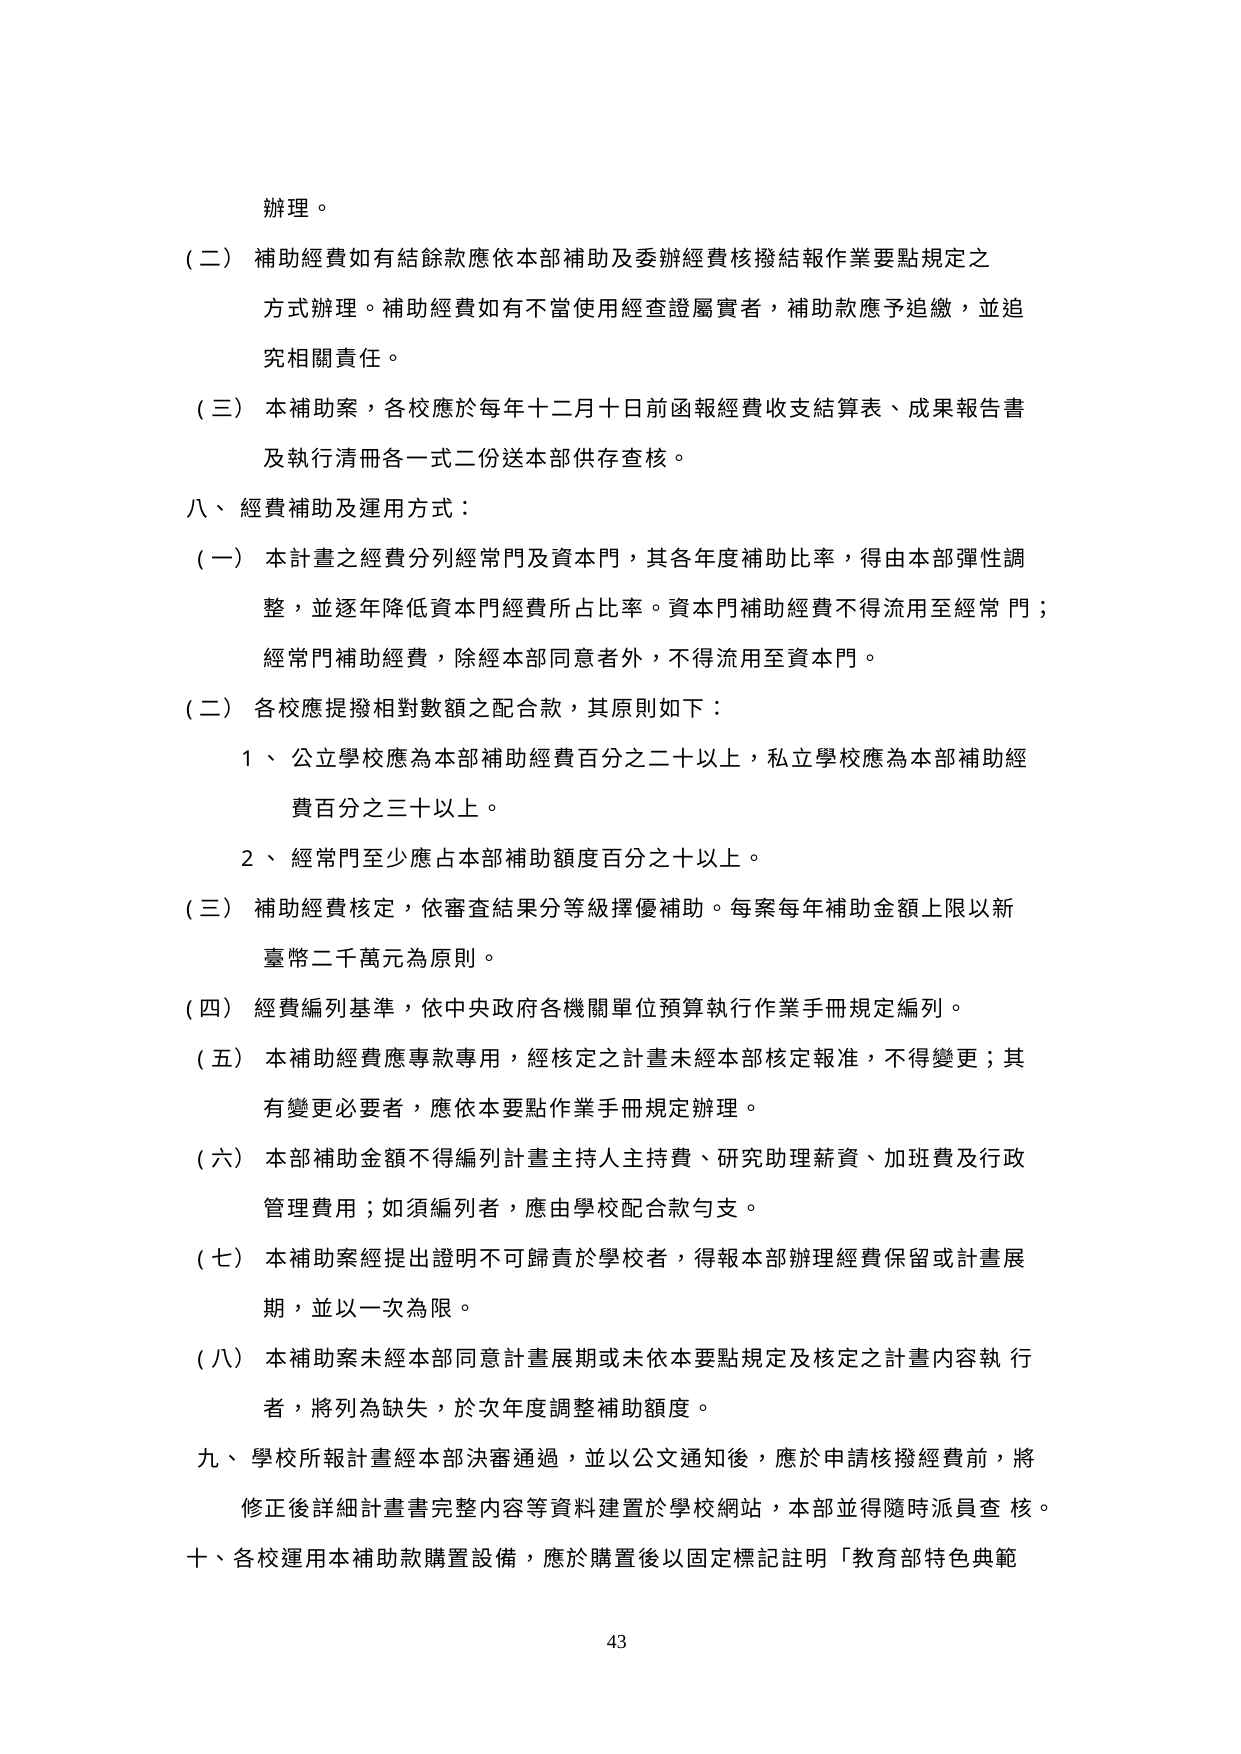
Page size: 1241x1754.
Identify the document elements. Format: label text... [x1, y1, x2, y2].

text_box 辦理。 (二） 補助經費如有結餘款應依本部補助及委辦經費核撥結報作業要點規定之 方式辦理。補助經費如有不當使用經查證屬實者，補助款應予追繳，並追 究相關責任。 (三） 本補助案，各校應於每年十二月十日前函報經費收支結算表、成果報告書 及執行清冊各一式二份送本部供存查核。 八、 經費補助及運用方式： (一） 本計晝之經費分列經常門及資本門，其各年度補助比率，得由本部彈性調 整，並逐年降低資本門經費所占比率。資本門補助經費不得流用至經常 門；經常門補助經費，除經本部同意者外，不得流用至資本門。 (二） 各校應提撥相對數額之配合款，其原則如下： 1、 公立學校應為本部補助經費百分之二十以上，私立學校應為本部補助經 費百分之三十以上。 2、 經常門至少應占本部補助額度百分之十以上。 (三） 補助經費核定，依審査結果分等級擇優補助。每案每年補助金額上限以新 臺幣二千萬元為原則。 (四） 經費編列基準，依中央政府各機關單位預算執行作業手冊規定編列。 (五） 本補助經費應專款專用，經核定之計晝未經本部核定報准，不得變更；其 有變更必要者，應依本要點作業手冊規定辦理。 (六） 本部補助金額不得編列計晝主持人主持費、研究助理薪資、加班費及行政 管理費用；如須編列者，應由學校配合款勻支。 (七） 本補助案經提出證明不可歸責於學校者，得報本部辦理經費保留或計晝展 期，並以一次為限。 (八） 本補助案未經本部同意計晝展期或未依本要點規定及核定之計晝内容執 行者，將列為缺失，於次年度調整補助額度。 九、 學校所報計晝經本部決審通過，並以公文通知後，應於申請核撥經費前，將 修正後詳細計晝書完整内容等資料建置於學校網站，本部並得隨時派員查 核。 十、各校運用本補助款購置設備，應於購置後以固定標記註明「教育部特色典範 [186, 170, 1055, 1598]
text_box 43 [607, 1629, 632, 1649]
